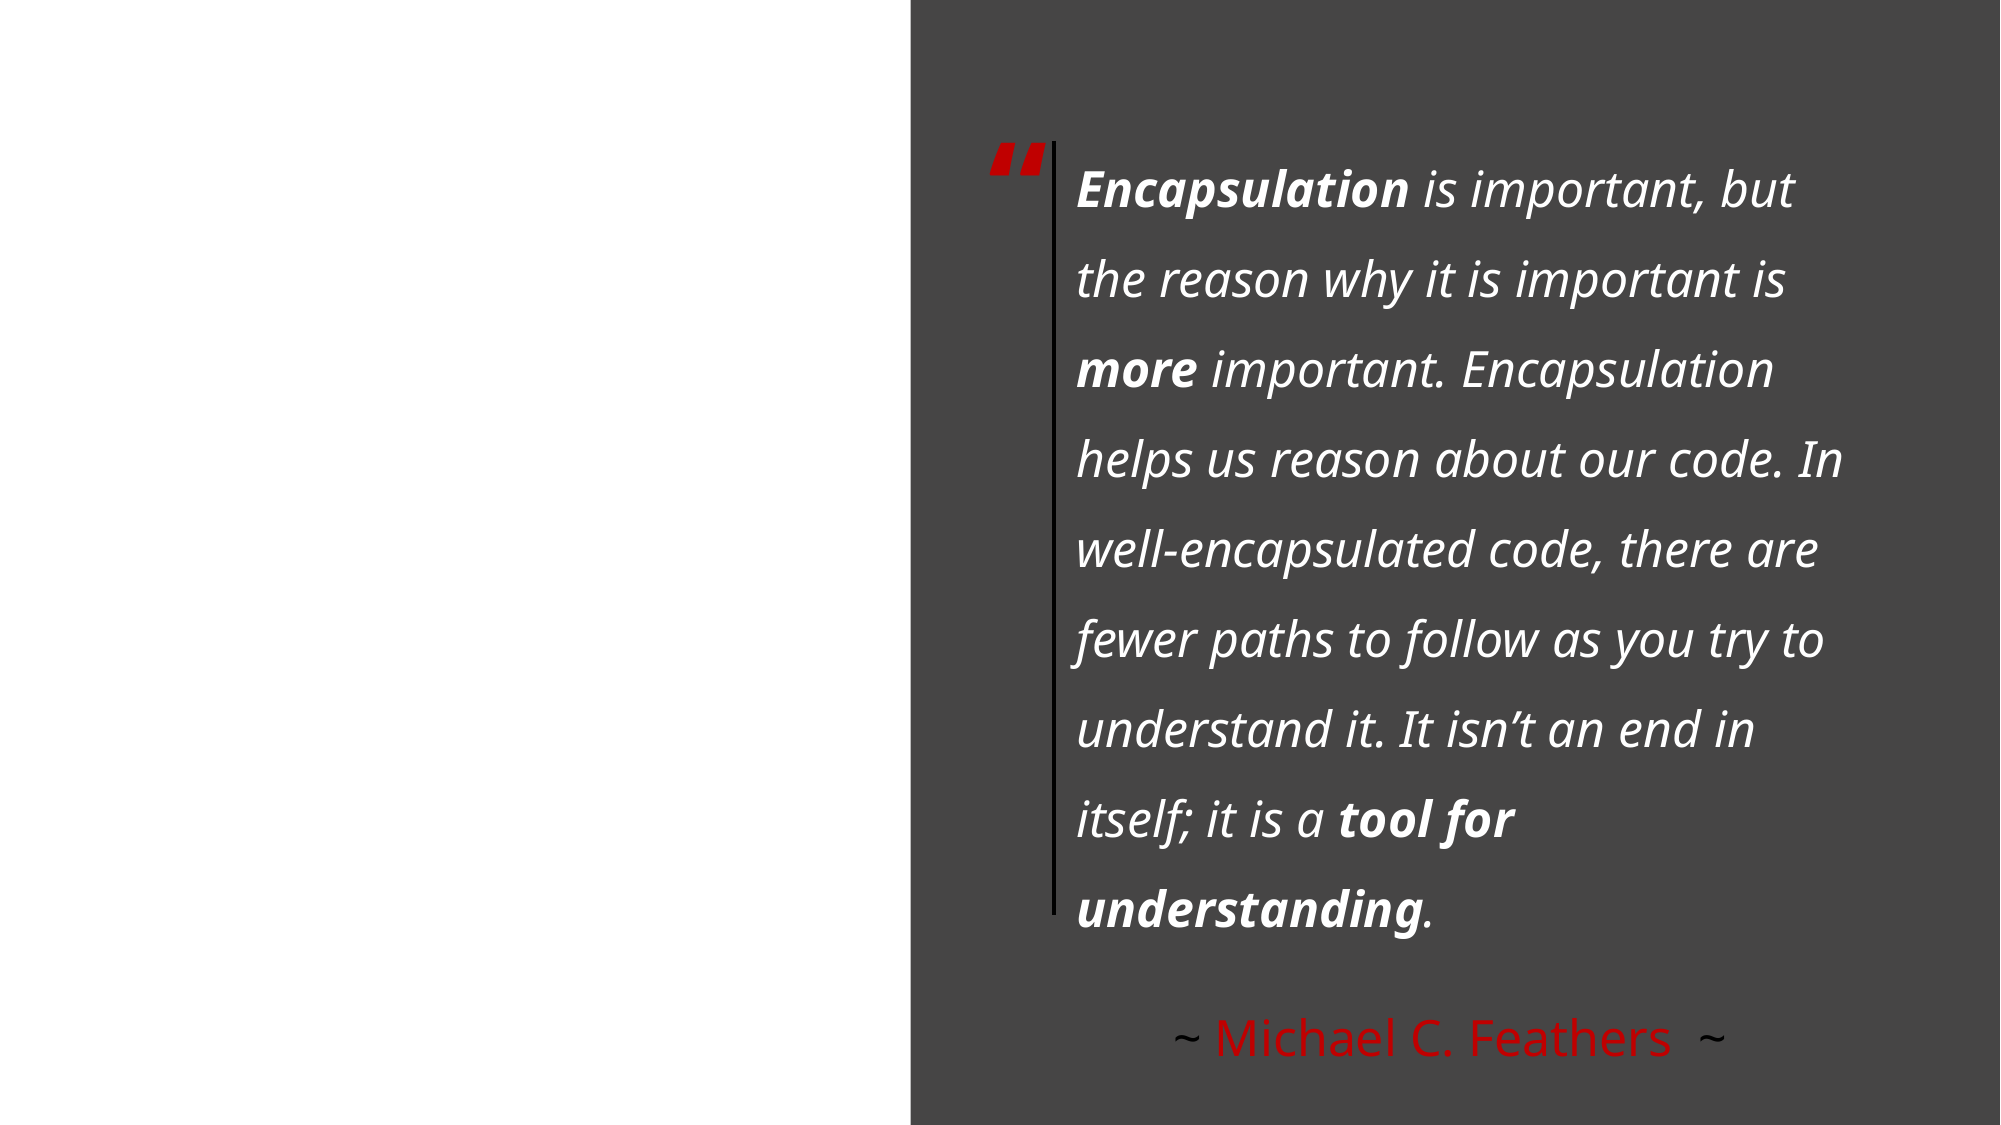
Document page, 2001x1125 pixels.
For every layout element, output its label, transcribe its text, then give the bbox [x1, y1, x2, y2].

text_box “ [973, 97, 1055, 275]
text_box Encapsulation is important, but the reason why it is important is more important. Encapsulation helps us reason about our code. In well-encapsulated code, there are fewer paths to follow as you try to understand it. It isn’t an end in itself; it is a tool for understanding. [1061, 119, 1872, 1032]
text_box ~ Michael C. Feathers ~ [1044, 999, 1856, 1075]
text_box [911, 0, 2000, 1125]
